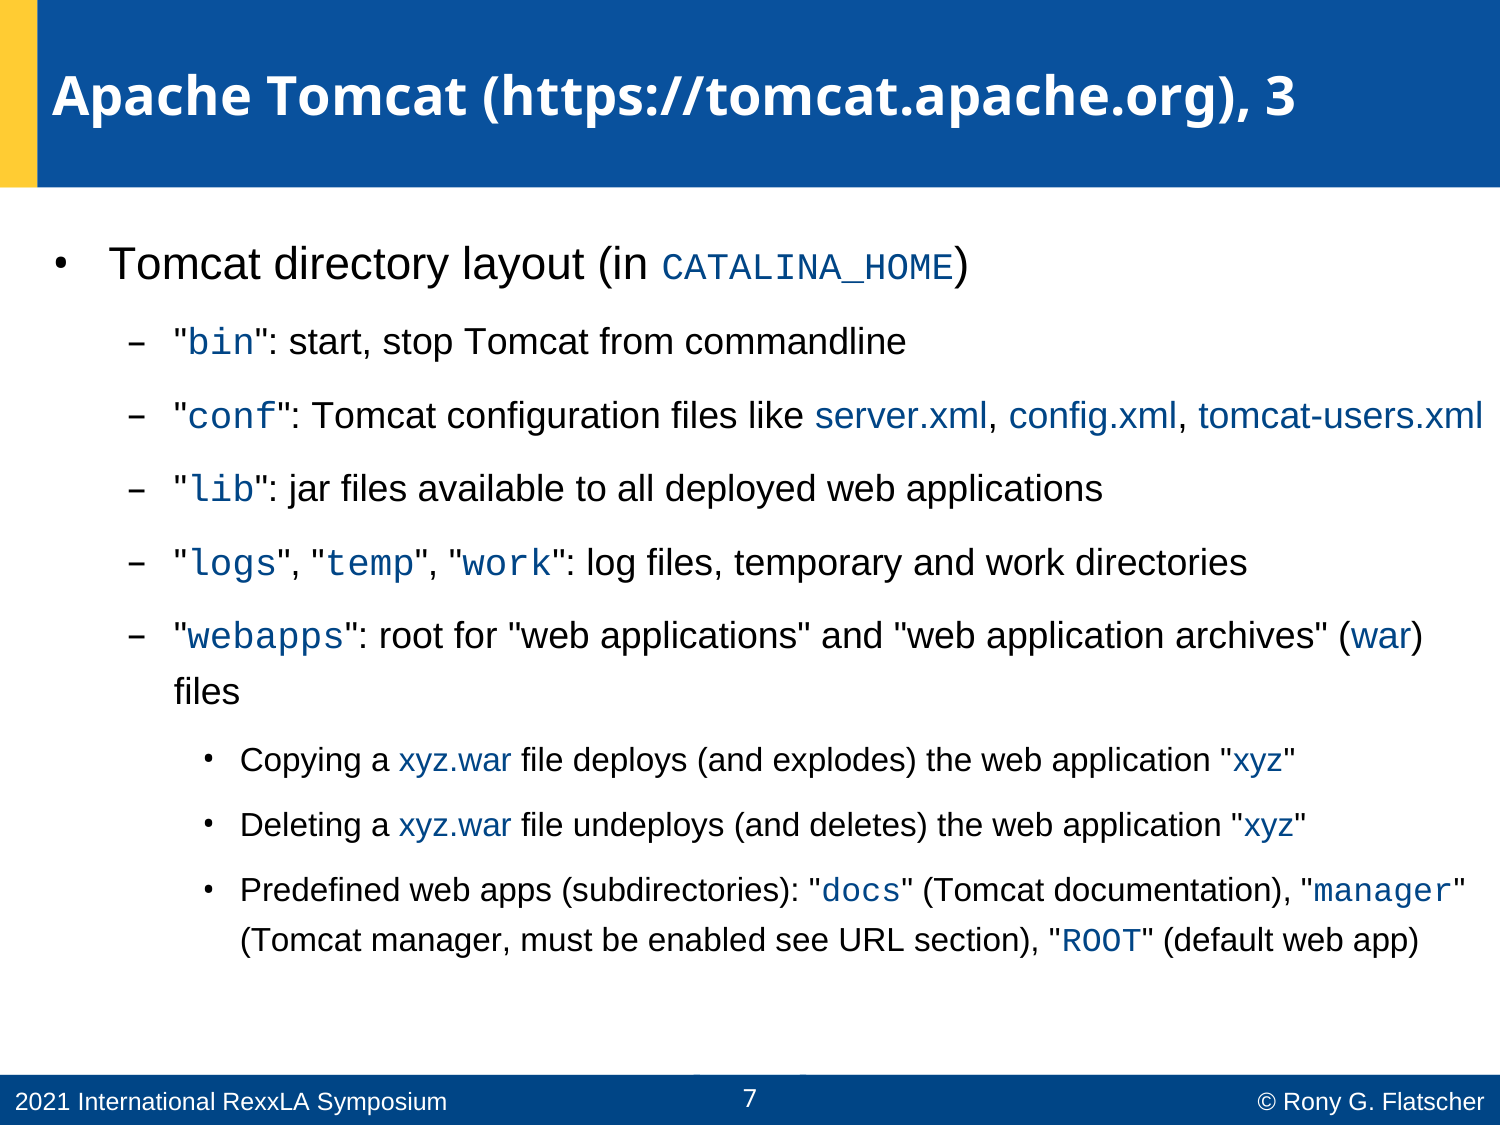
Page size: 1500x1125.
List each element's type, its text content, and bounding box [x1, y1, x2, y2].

list Tomcat directory layout (in CATALINA_HOME) "bin": start, stop Tomcat from commandline "conf": Tomcat configuration files like server.xml, config.xml, tomcat-users.xml "lib": jar files available to all deployed web applications "logs", "temp", "work": log files, temporary and work directories "webapps": root for "web applications" and "web application archives" (war) files Copying a xyz.war file deploys (and explodes) the web application "xyz" Deleting a xyz.war file undeploys (and deletes) the web application "xyz" Predefined web apps (subdirectories): "docs" (Tomcat documentation), "manager" (Tomcat manager, must be enabled see URL section), "ROOT" (default web app) [37, 212, 1500, 1051]
title Apache Tomcat (https://tomcat.apache.org), 3 [37, 0, 1500, 188]
